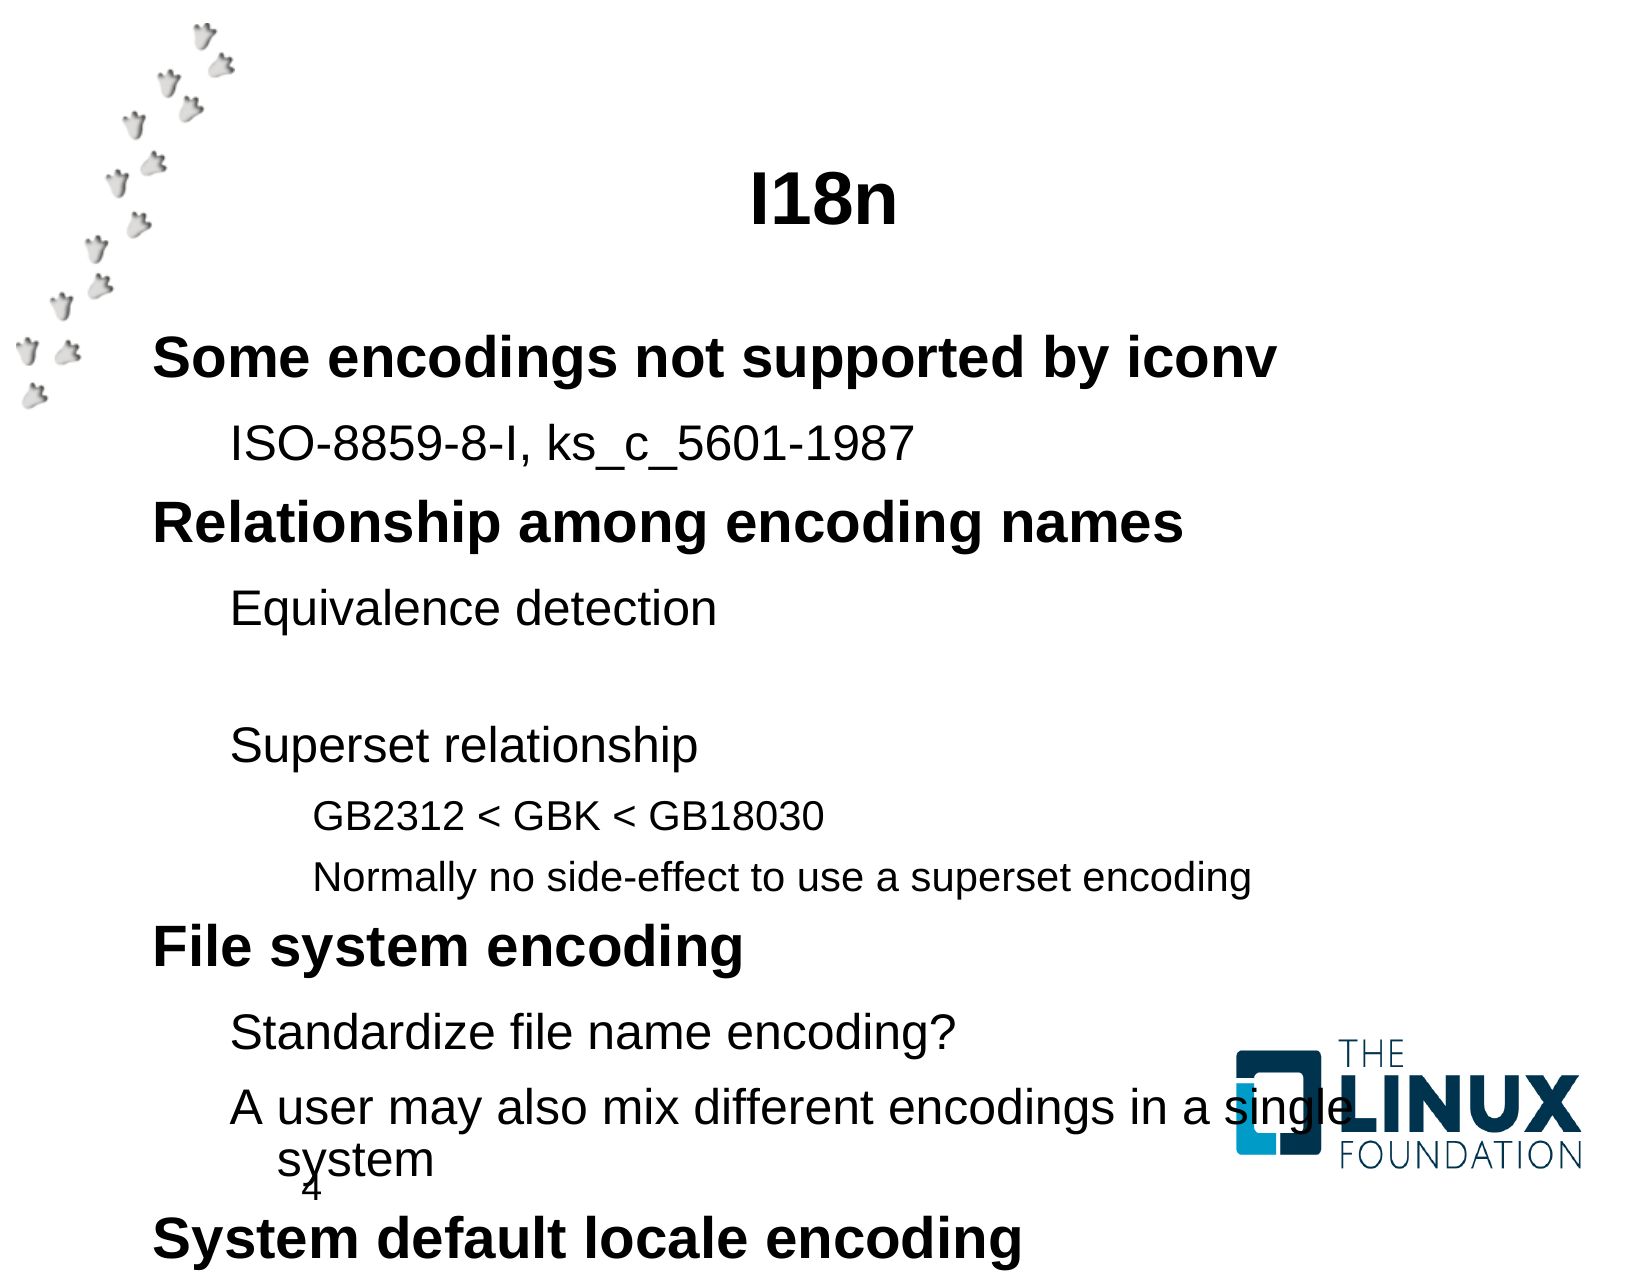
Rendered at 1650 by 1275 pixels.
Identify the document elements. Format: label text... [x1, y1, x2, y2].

picture [1515, 1012, 1613, 1200]
title I18n [135, 104, 1515, 299]
list Some encodings not supported by iconv ISO-8859-8-I, ks_c_5601-1987 Relationship among encoding names Equivalence detection Superset relationship GB2312 < GBK < GB18030 Normally no side-effect to use a superset encoding File system encoding Standardize file name encoding? A user may also mix different encodings in a single system System default locale encoding Some distributions use non-UTF8 encodings for default locale “2-byte Unicode” is used in many software Claim UTF-16, but UCS-2 [135, 329, 1515, 1275]
picture [16, 23, 235, 430]
